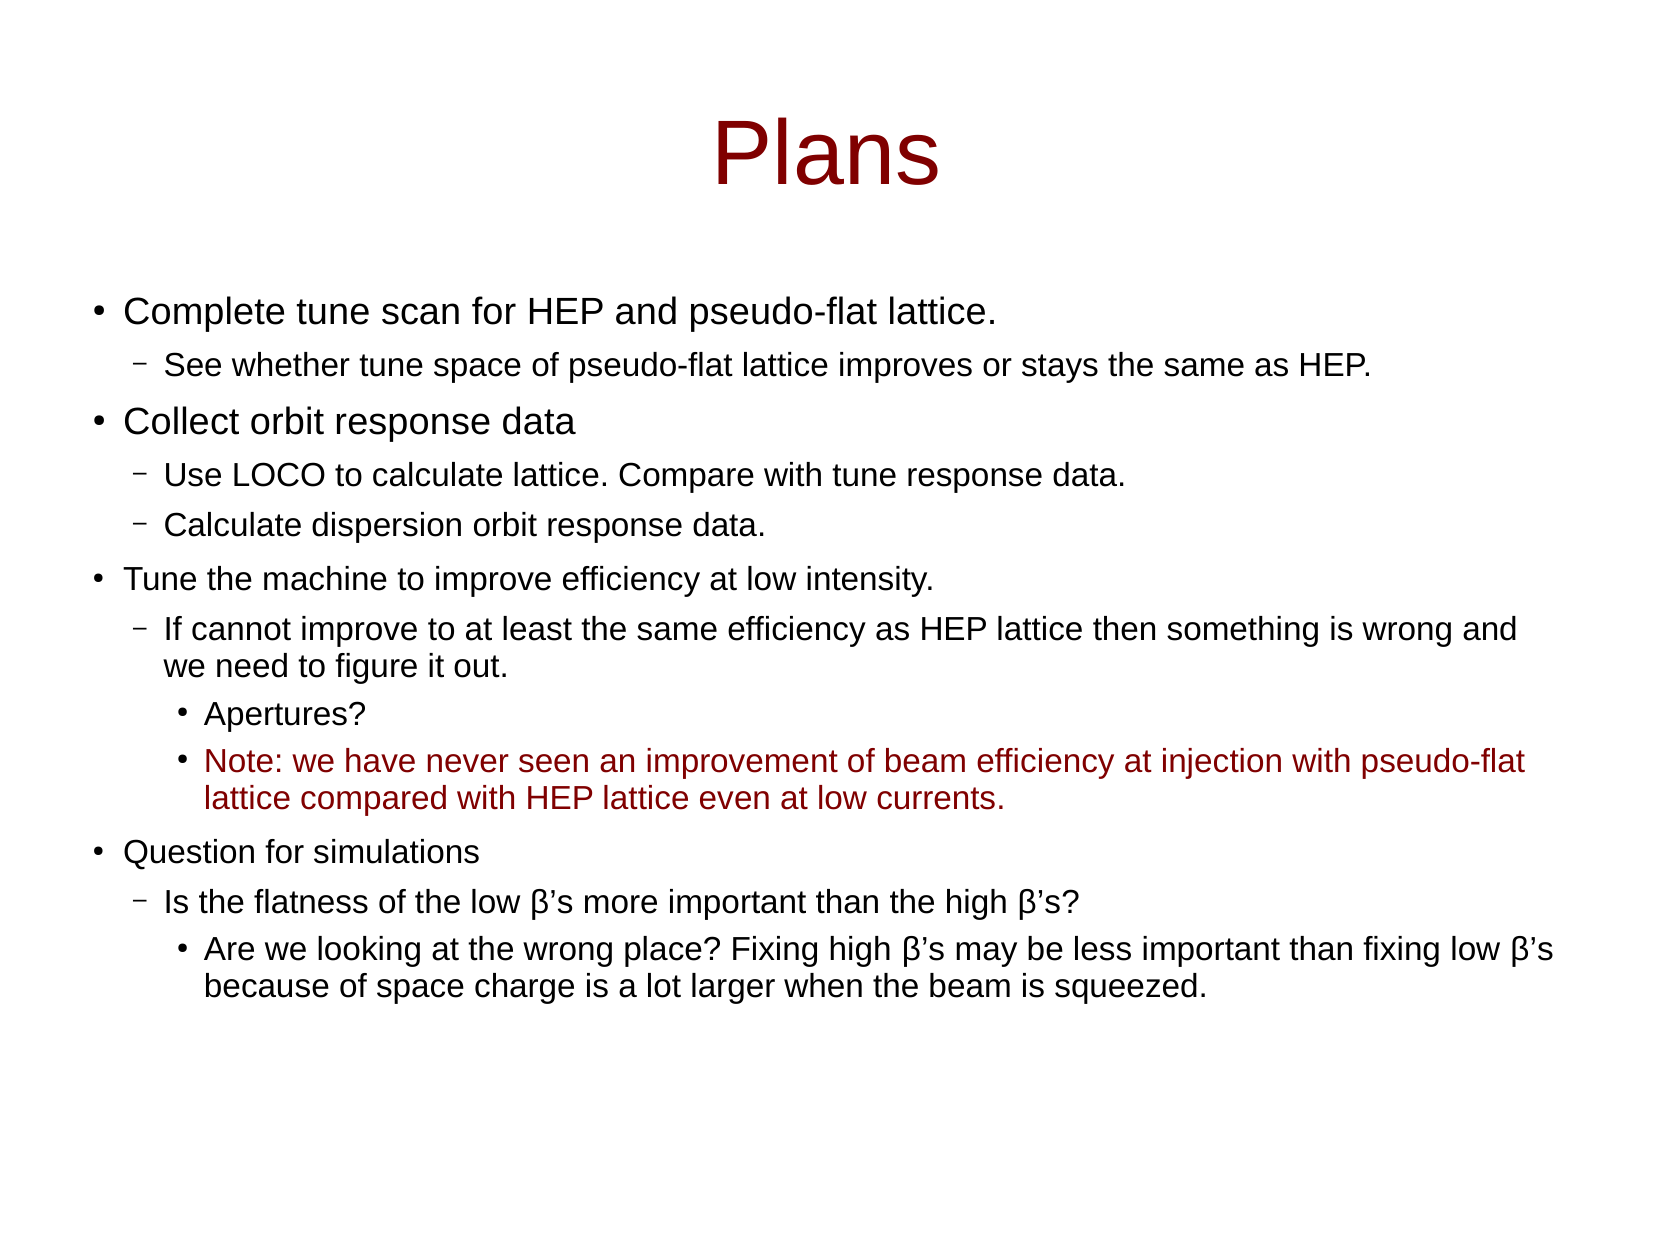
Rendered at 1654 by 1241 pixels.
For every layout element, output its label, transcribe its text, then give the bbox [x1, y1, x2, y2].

list Complete tune scan for HEP and pseudo-flat lattice. See whether tune space of pseudo-flat lattice improves or stays the same as HEP. Collect orbit response data Use LOCO to calculate lattice. Compare with tune response data. Calculate dispersion orbit response data. Tune the machine to improve efficiency at low intensity. If cannot improve to at least the same efficiency as HEP lattice then something is wrong and we need to figure it out. Apertures? Note: we have never seen an improvement of beam efficiency at injection with pseudo-flat lattice compared with HEP lattice even at low currents. Question for simulations Is the flatness of the low β’s more important than the high β’s? Are we looking at the wrong place? Fixing high β’s may be less important than fixing low β’s because of space charge is a lot larger when the beam is squeezed. [82, 290, 1571, 1010]
title Plans [82, 49, 1571, 257]
